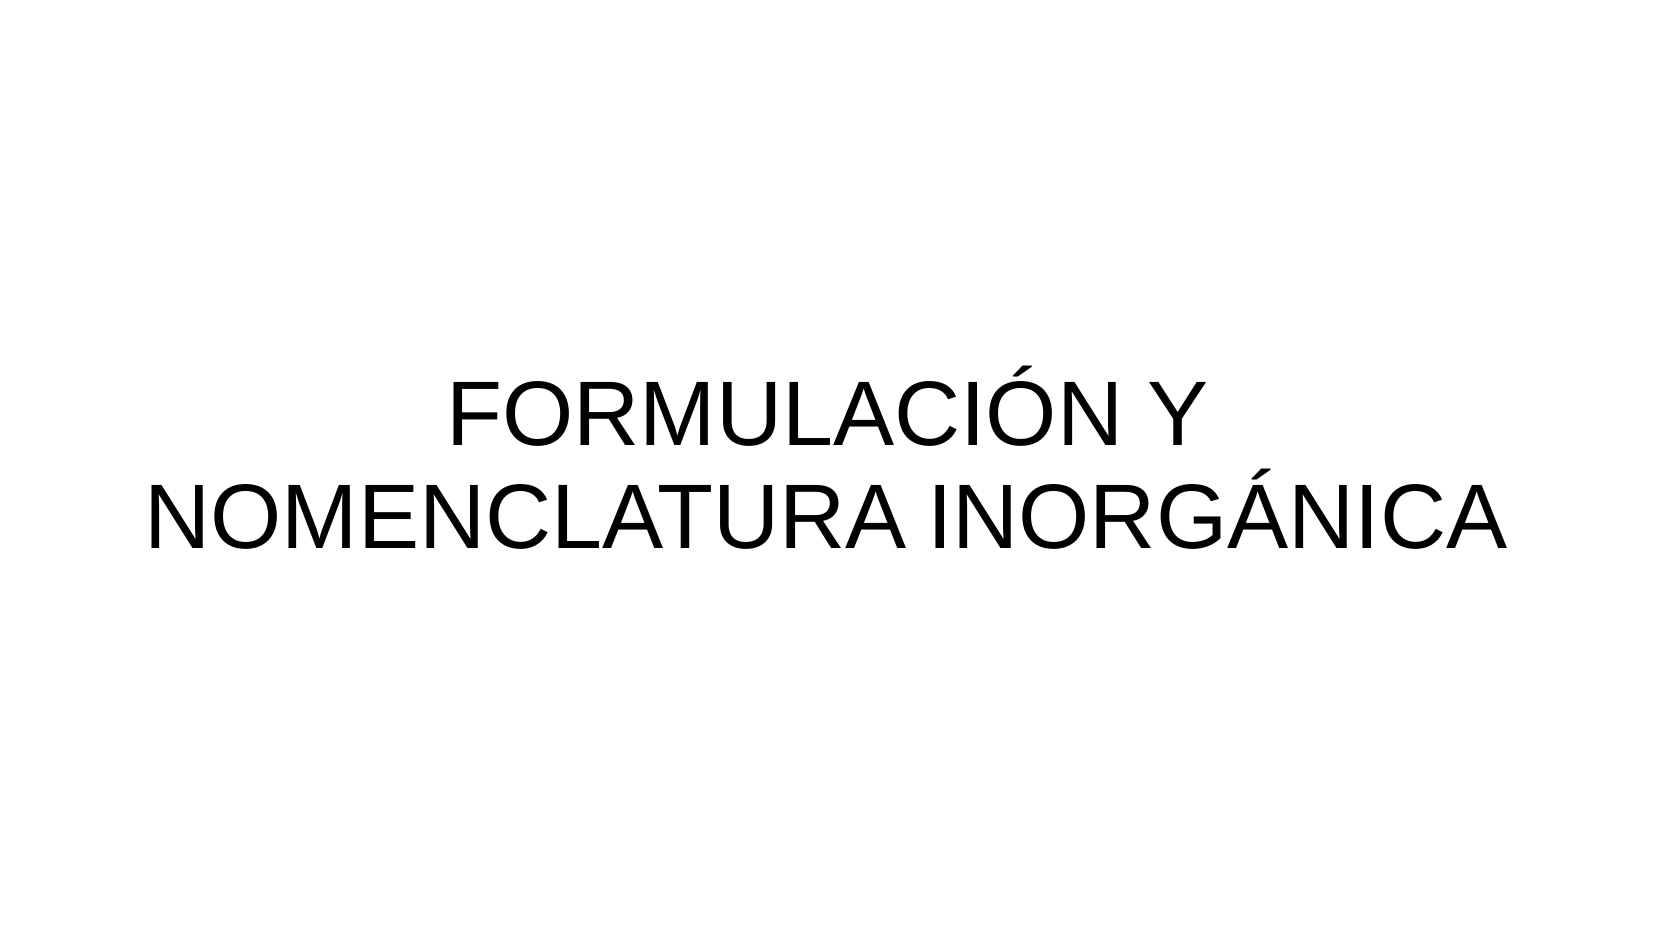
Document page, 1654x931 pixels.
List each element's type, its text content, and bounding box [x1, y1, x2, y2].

title FORMULACIÓN Y NOMENCLATURA INORGÁNICA [82, 362, 1571, 568]
